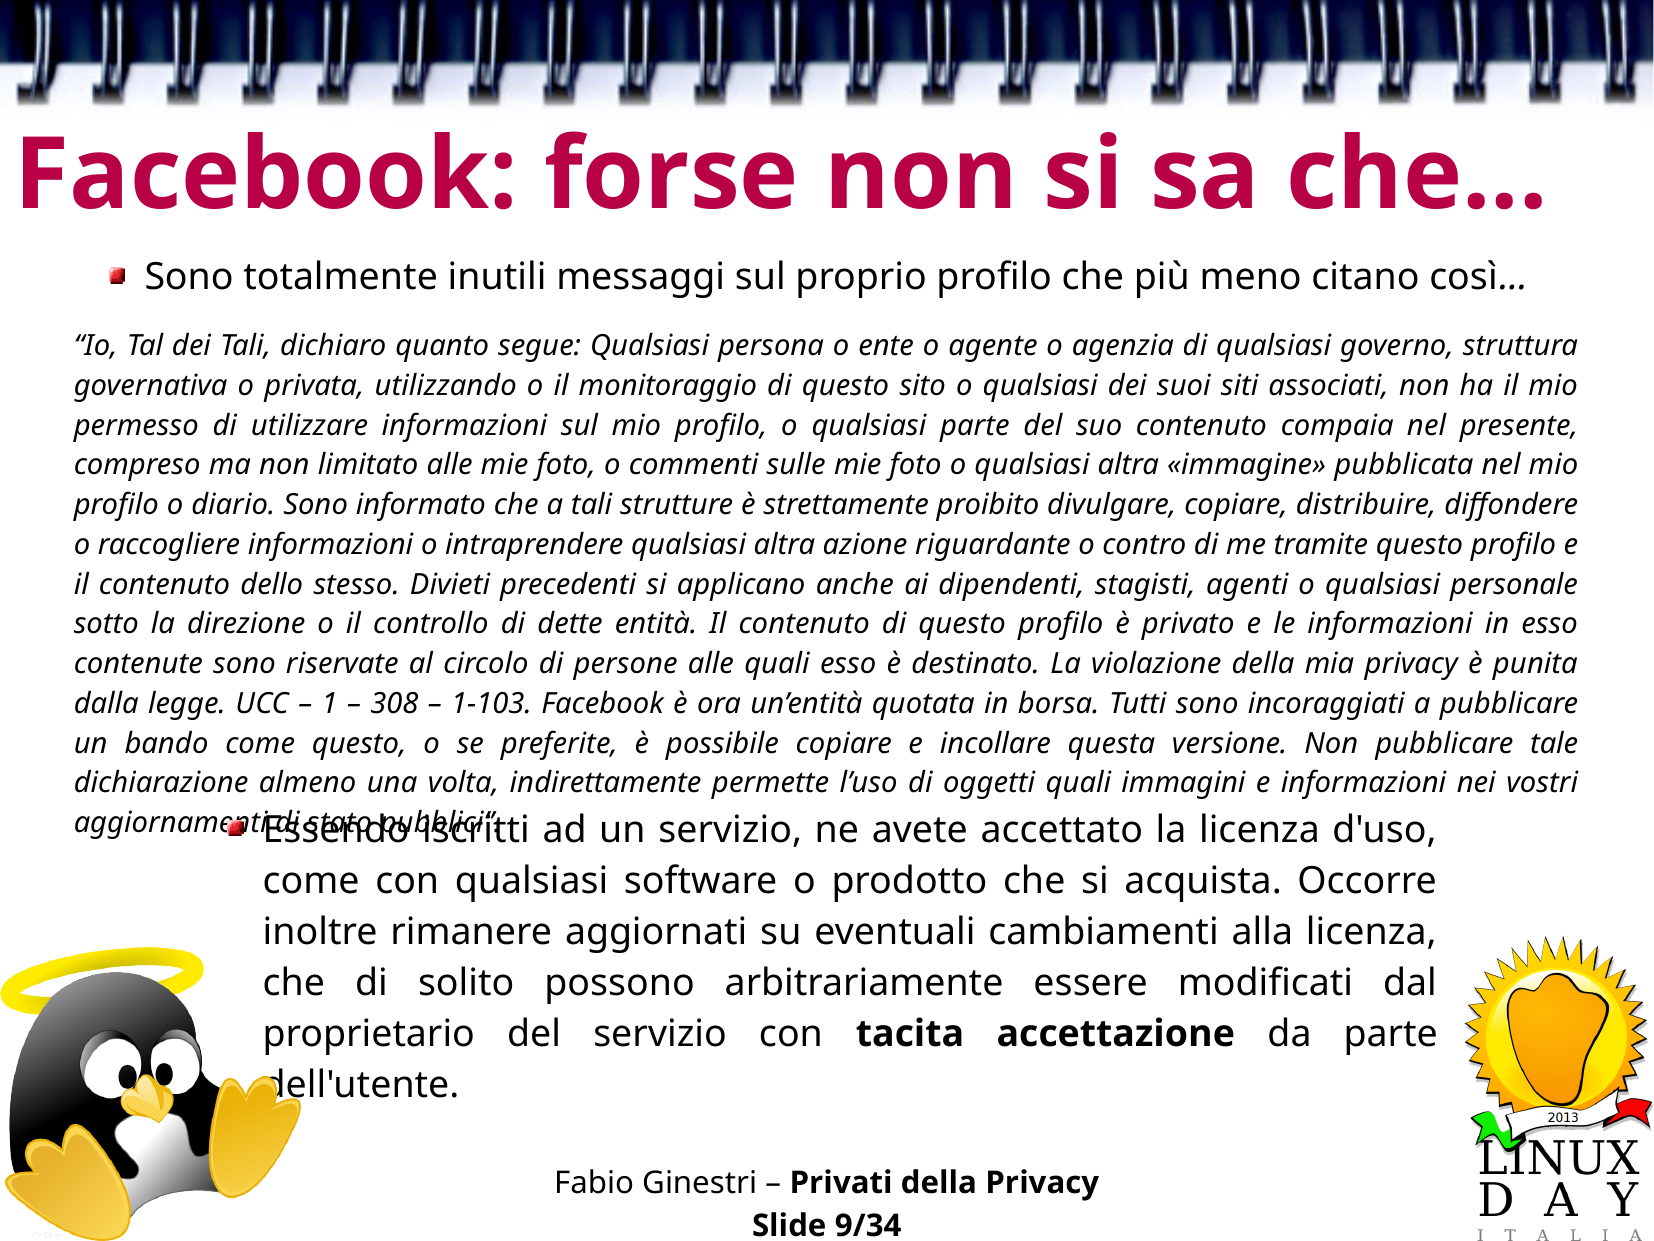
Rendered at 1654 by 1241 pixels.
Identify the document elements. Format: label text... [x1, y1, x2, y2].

picture [1464, 935, 1654, 1241]
text_box Fabio Ginestri – Privati della Privacy Slide <numero>/34 [550, 1152, 1104, 1241]
picture [0, 947, 301, 1241]
text_box Essendo iscritti ad un servizio, ne avete accettato la licenza d'uso, come con qualsiasi software o prodotto che si acquista. Occorre inoltre rimanere aggiornati su eventuali cambiamenti alla licenza, che di solito possono arbitrariamente essere modificati dal proprietario del servizio con tacita accettazione da parte dell'utente. [177, 795, 1453, 1028]
text_box Sono totalmente inutili messaggi sul proprio profilo che più meno citano così... “Io, Tal dei Tali, dichiaro quanto segue: Qualsiasi persona o ente o agente o agenzia di qualsiasi governo, struttura governativa o privata, utilizzando o il monitoraggio di questo sito o qualsiasi dei suoi siti associati, non ha il mio permesso di utilizzare informazioni sul mio profilo, o qualsiasi parte del suo contenuto compaia nel presente, compreso ma non limitato alle mie foto, o commenti sulle mie foto o qualsiasi altra «immagine» pubblicata nel mio profilo o diario. Sono informato che a tali strutture è strettamente proibito divulgare, copiare, distribuire, diffondere o raccogliere informazioni o intraprendere qualsiasi altra azione riguardante o contro di me tramite questo profilo e il contenuto dello stesso. Divieti precedenti si applicano anche ai dipendenti, stagisti, agenti o qualsiasi personale sotto la direzione o il controllo di dette entità. Il contenuto di questo profilo è privato e le informazioni in esso contenute sono riservate al circolo di persone alle quali esso è destinato. La violazione della mia privacy è punita dalla legge. UCC – 1 – 308 – 1-103. Facebook è ora un’entità quotata in borsa. Tutti sono incoraggiati a pubblicare un bando come questo, o se preferite, è possibile copiare e incollare questa versione. Non pubblicare tale dichiarazione almeno una volta, indirettamente permette l’uso di oggetti quali immagini e informazioni nei vostri aggiornamenti di stato pubblici”. [59, 242, 1595, 770]
picture [0, 0, 1654, 121]
text_box Facebook: forse non si sa che... [0, 94, 1523, 226]
